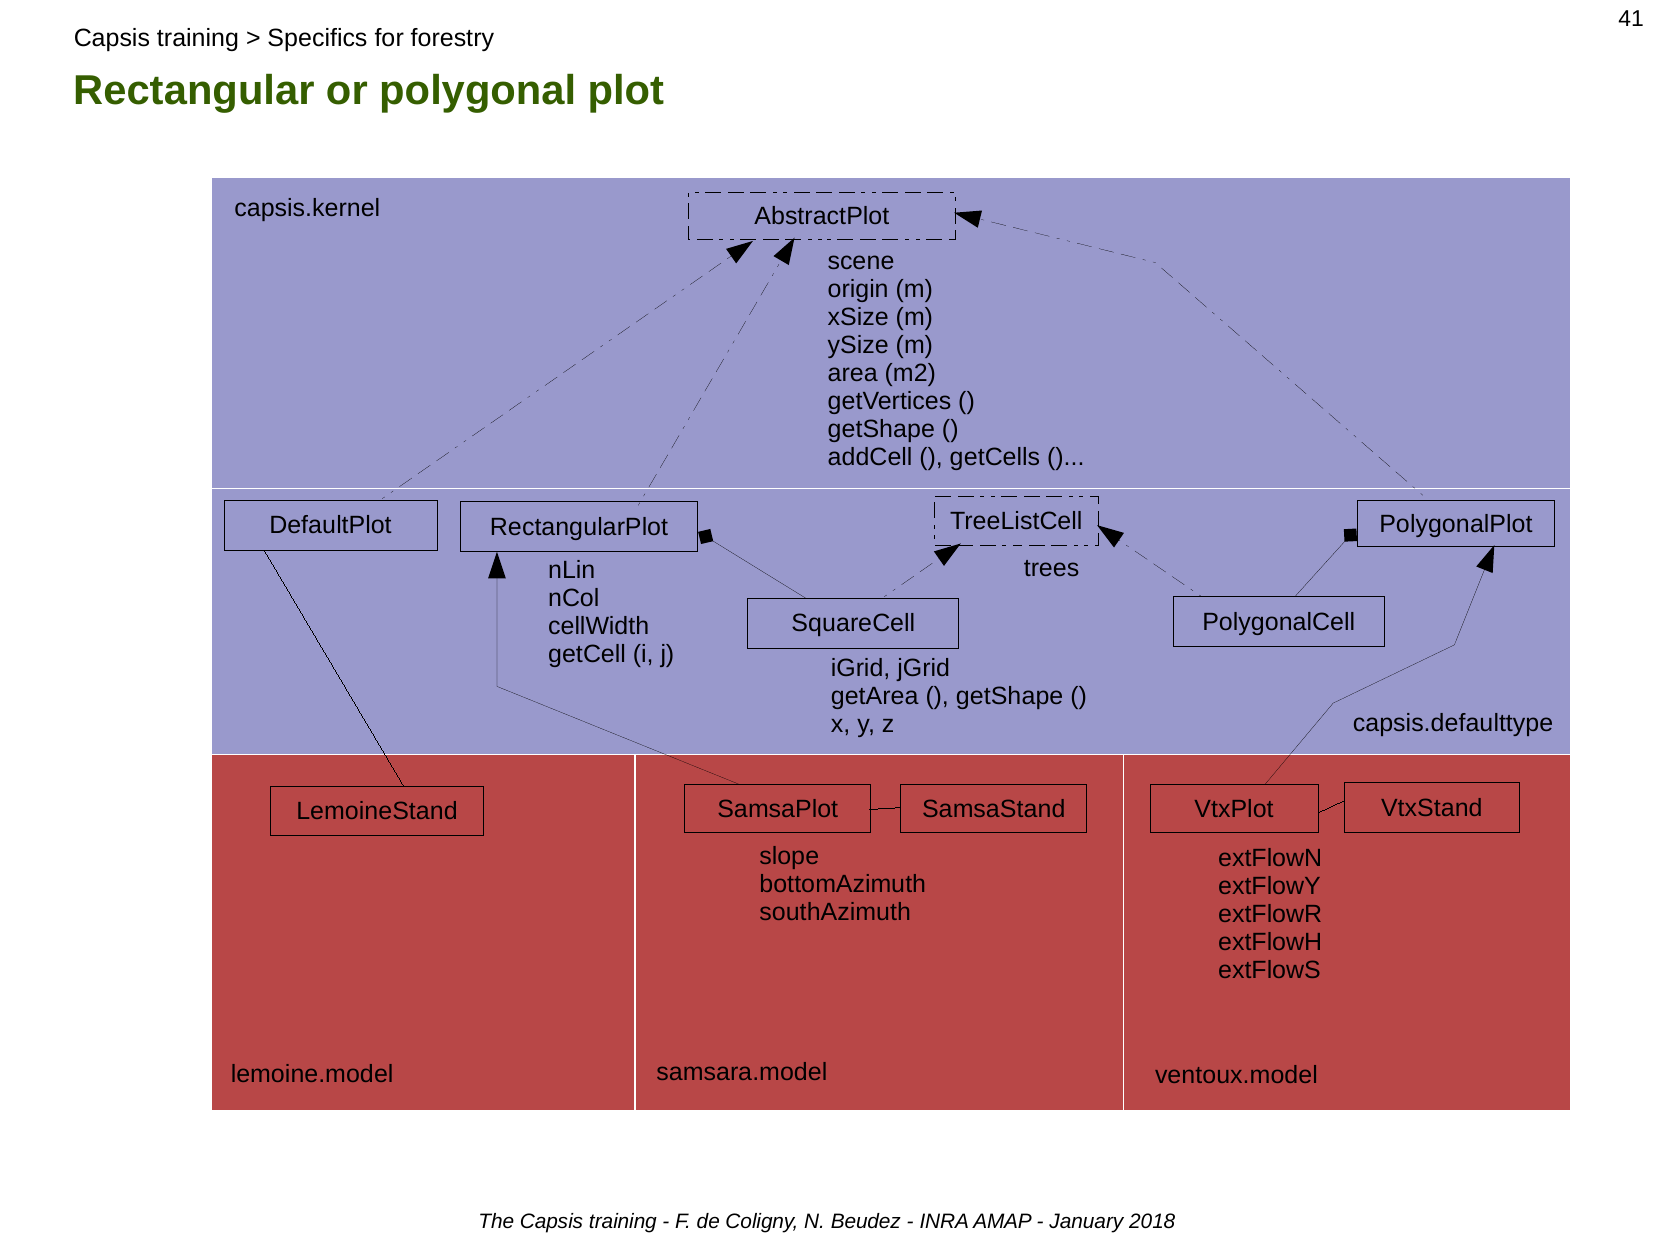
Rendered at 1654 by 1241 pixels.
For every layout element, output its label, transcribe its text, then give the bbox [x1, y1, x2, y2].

text_box AbstractPlot [688, 192, 956, 240]
text_box PolygonalCell [1173, 596, 1385, 647]
text_box samsara.model [641, 1050, 998, 1094]
text_box RectangularPlot [460, 501, 698, 552]
text_box capsis.kernel [219, 186, 544, 230]
text_box DefaultPlot [224, 500, 438, 551]
text_box nLin nCol cellWidth getCell (i, j) [727, 548, 800, 593]
text_box LemoineStand [270, 786, 484, 836]
text_box PolygonalPlot [1357, 500, 1555, 547]
text_box nLin nCol cellWidth getCell (i, j) [533, 548, 800, 677]
text_box SamsaStand [900, 784, 1087, 833]
text_box slope bottomAzimuth southAzimuth [744, 834, 1001, 934]
text_box [211, 177, 1571, 1111]
text_box lemoine.model [216, 1052, 572, 1096]
text_box Rectangular or polygonal plot [58, 59, 1430, 122]
text_box scene origin (m) xSize (m) ySize (m) area (m2) getVertices () getShape () addCell (), getCells ()... [812, 239, 1161, 480]
text_box trees [1008, 546, 1121, 590]
text_box The Capsis training - F. de Coligny, N. Beudez - INRA AMAP - January 2018 [0, 1202, 1654, 1241]
text_box VtxStand [1344, 782, 1520, 833]
text_box ventoux.model [1140, 1053, 1358, 1097]
text_box SamsaPlot [684, 784, 871, 833]
text_box SquareCell [747, 598, 959, 649]
text_box TreeListCell [934, 496, 1099, 546]
text_box capsis.defaulttype [1338, 701, 1571, 745]
text_box extFlowN extFlowY extFlowR extFlowH extFlowS [1203, 836, 1383, 993]
text_box Capsis training > Specifics for forestry [59, 16, 1004, 60]
text_box iGrid, jGrid getArea (), getShape () x, y, z [816, 646, 1126, 746]
text_box VtxPlot [1150, 784, 1319, 833]
